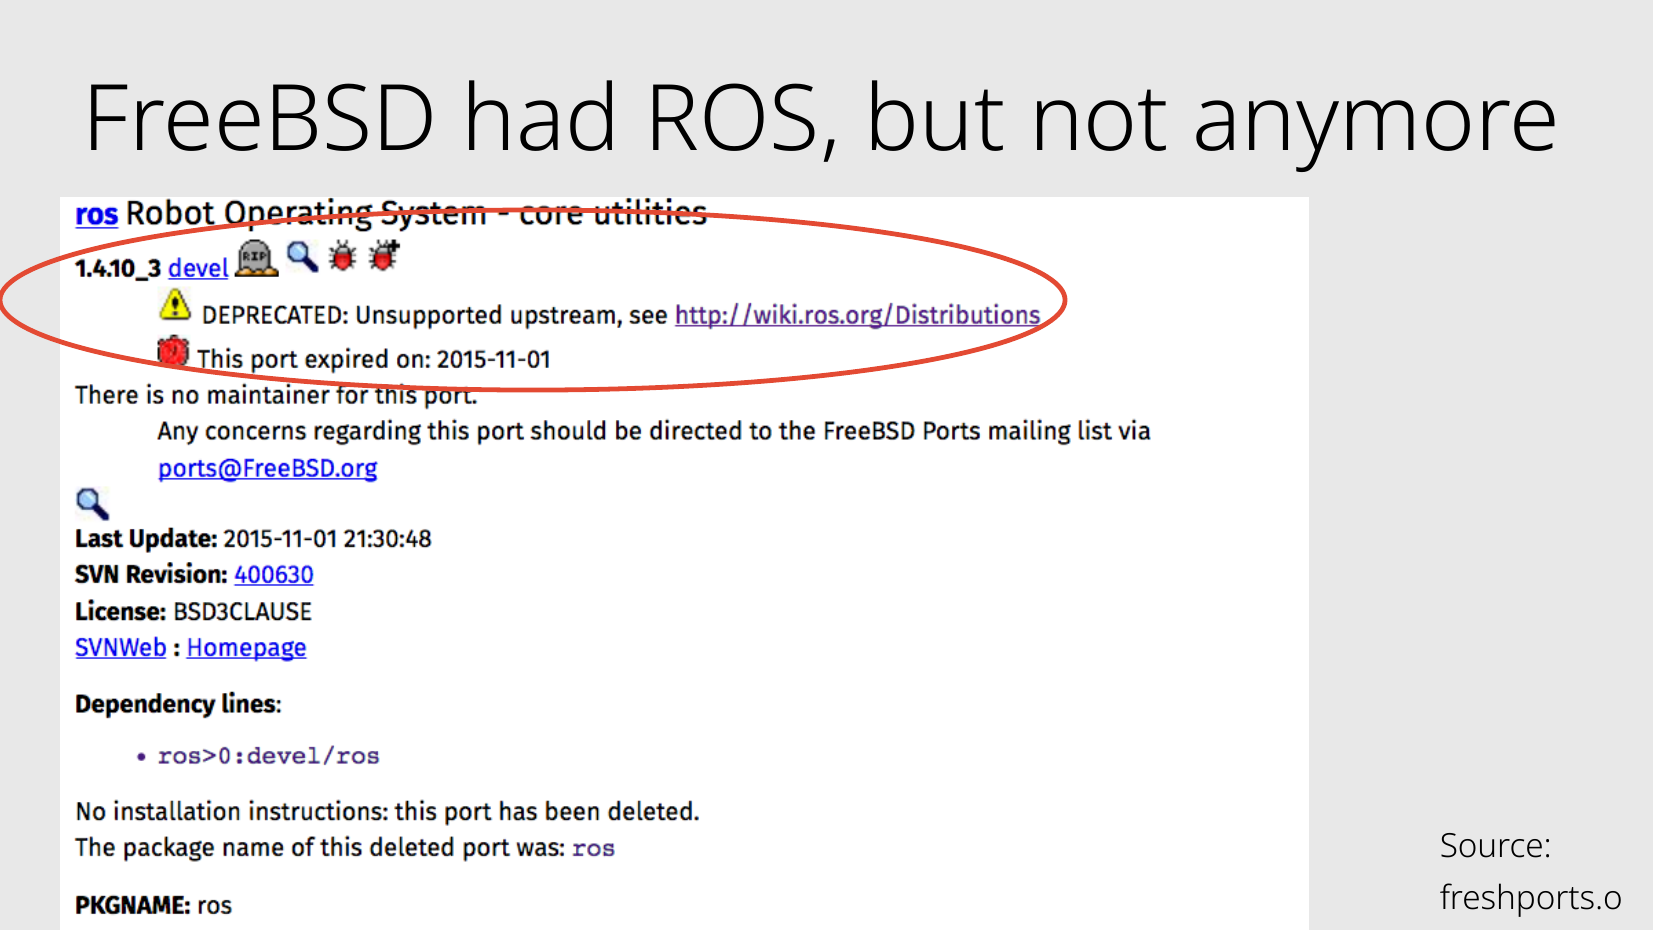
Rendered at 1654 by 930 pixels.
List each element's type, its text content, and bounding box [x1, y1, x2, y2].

title FreeBSD had ROS, but not anymore [82, 37, 1571, 193]
picture [60, 197, 1309, 930]
text_box Source: freshports.org [1425, 807, 1651, 916]
picture [60, 213, 1062, 387]
